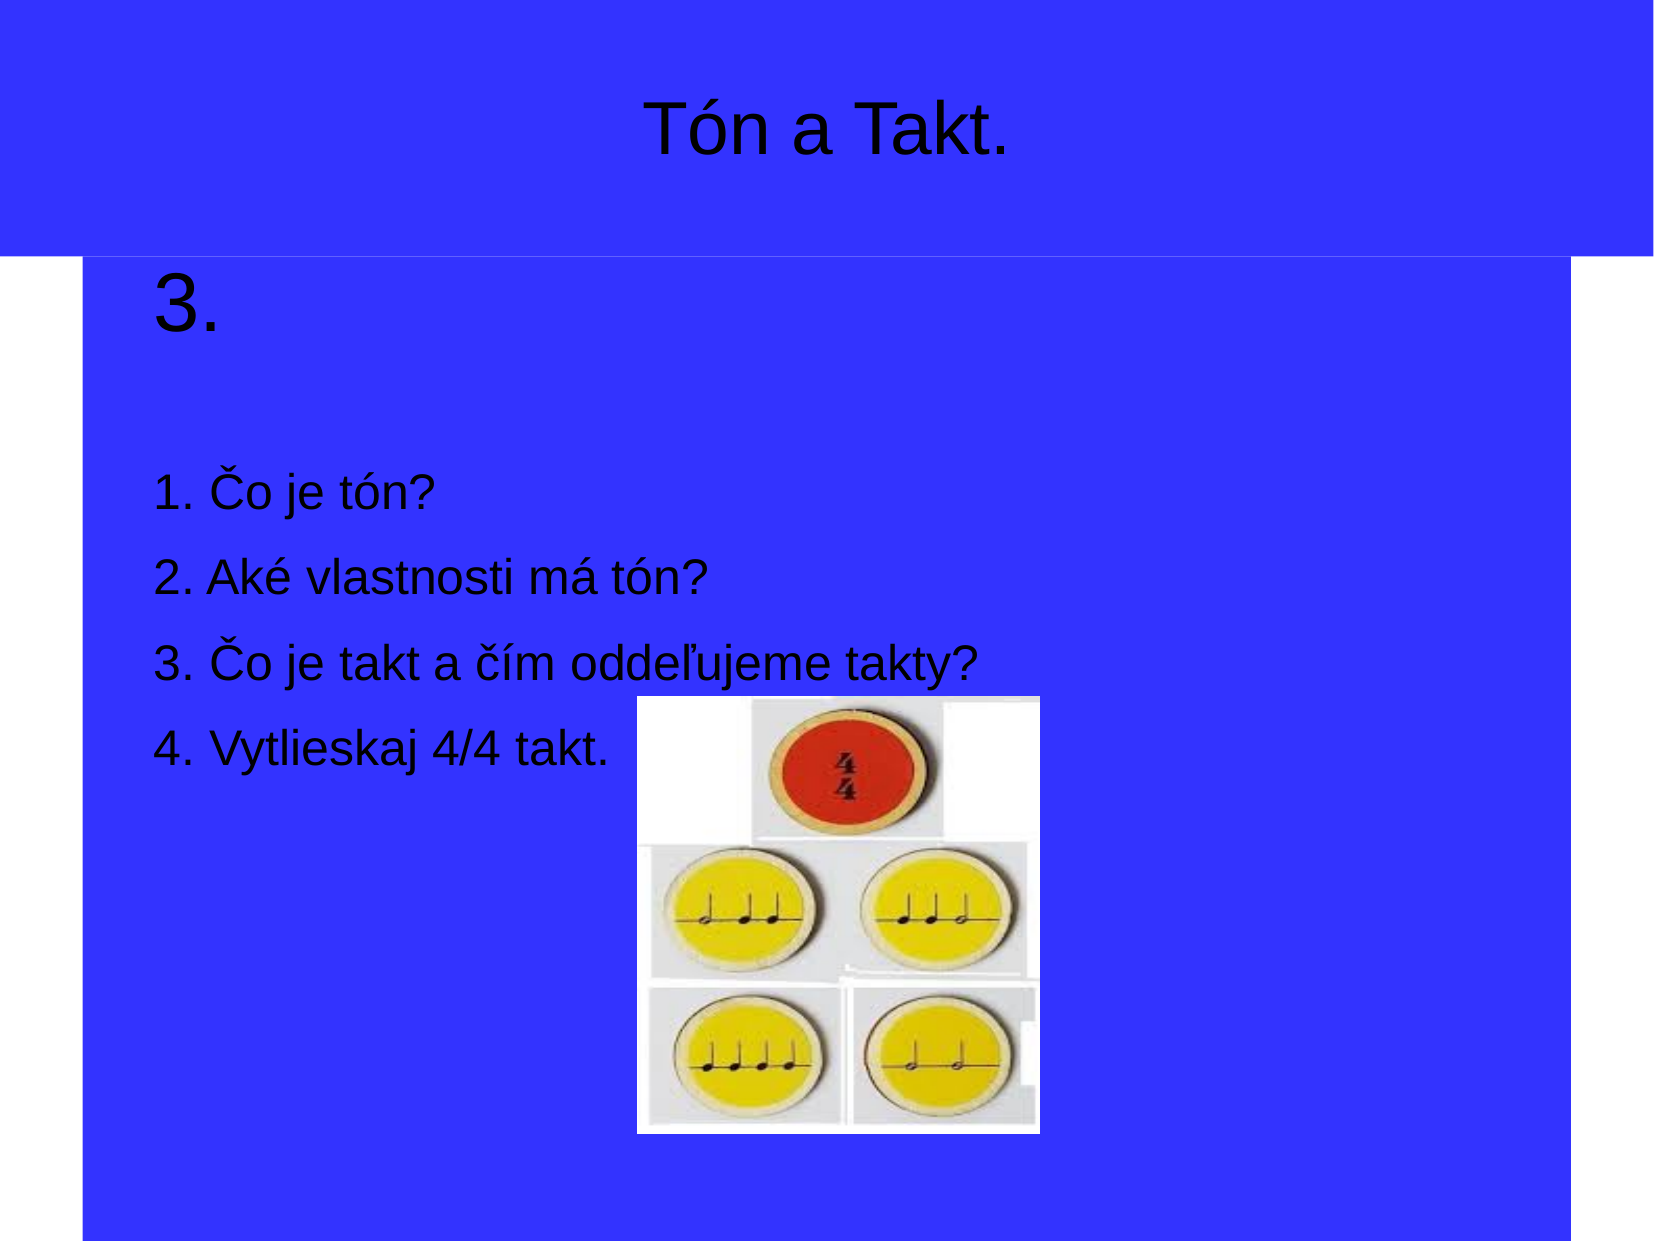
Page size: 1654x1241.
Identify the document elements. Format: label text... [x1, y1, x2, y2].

picture [637, 696, 1040, 1134]
list 3. 1. Čo je tón? 2. Aké vlastnosti má tón? 3. Čo je takt a čím oddeľujeme takty? 4. Vytlieskaj 4/4 takt. [82, 256, 1571, 1241]
title Tón a Takt. [0, 0, 1654, 257]
